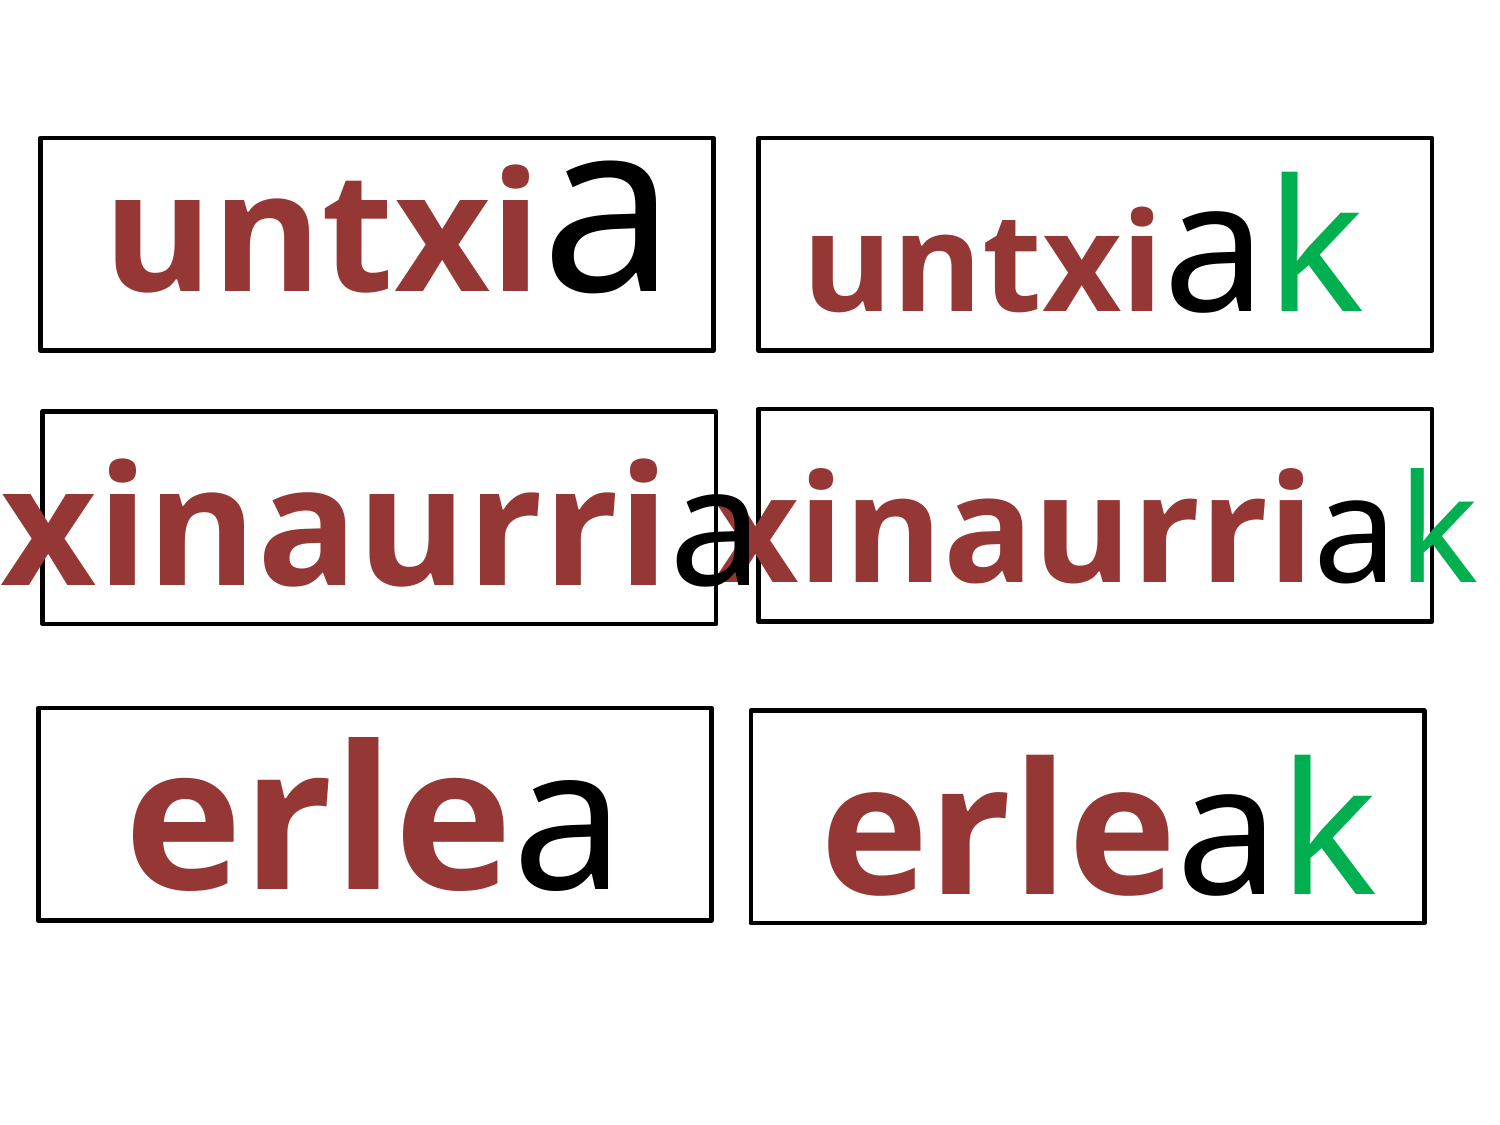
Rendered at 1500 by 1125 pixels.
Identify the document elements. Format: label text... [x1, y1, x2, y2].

text_box erleak [806, 704, 1392, 939]
text_box xinaurria [0, 411, 779, 627]
text_box erlea [110, 682, 640, 938]
text_box untxia [88, 44, 691, 347]
text_box xinaurriak [779, 424, 1494, 620]
text_box untxiak [787, 120, 1379, 356]
